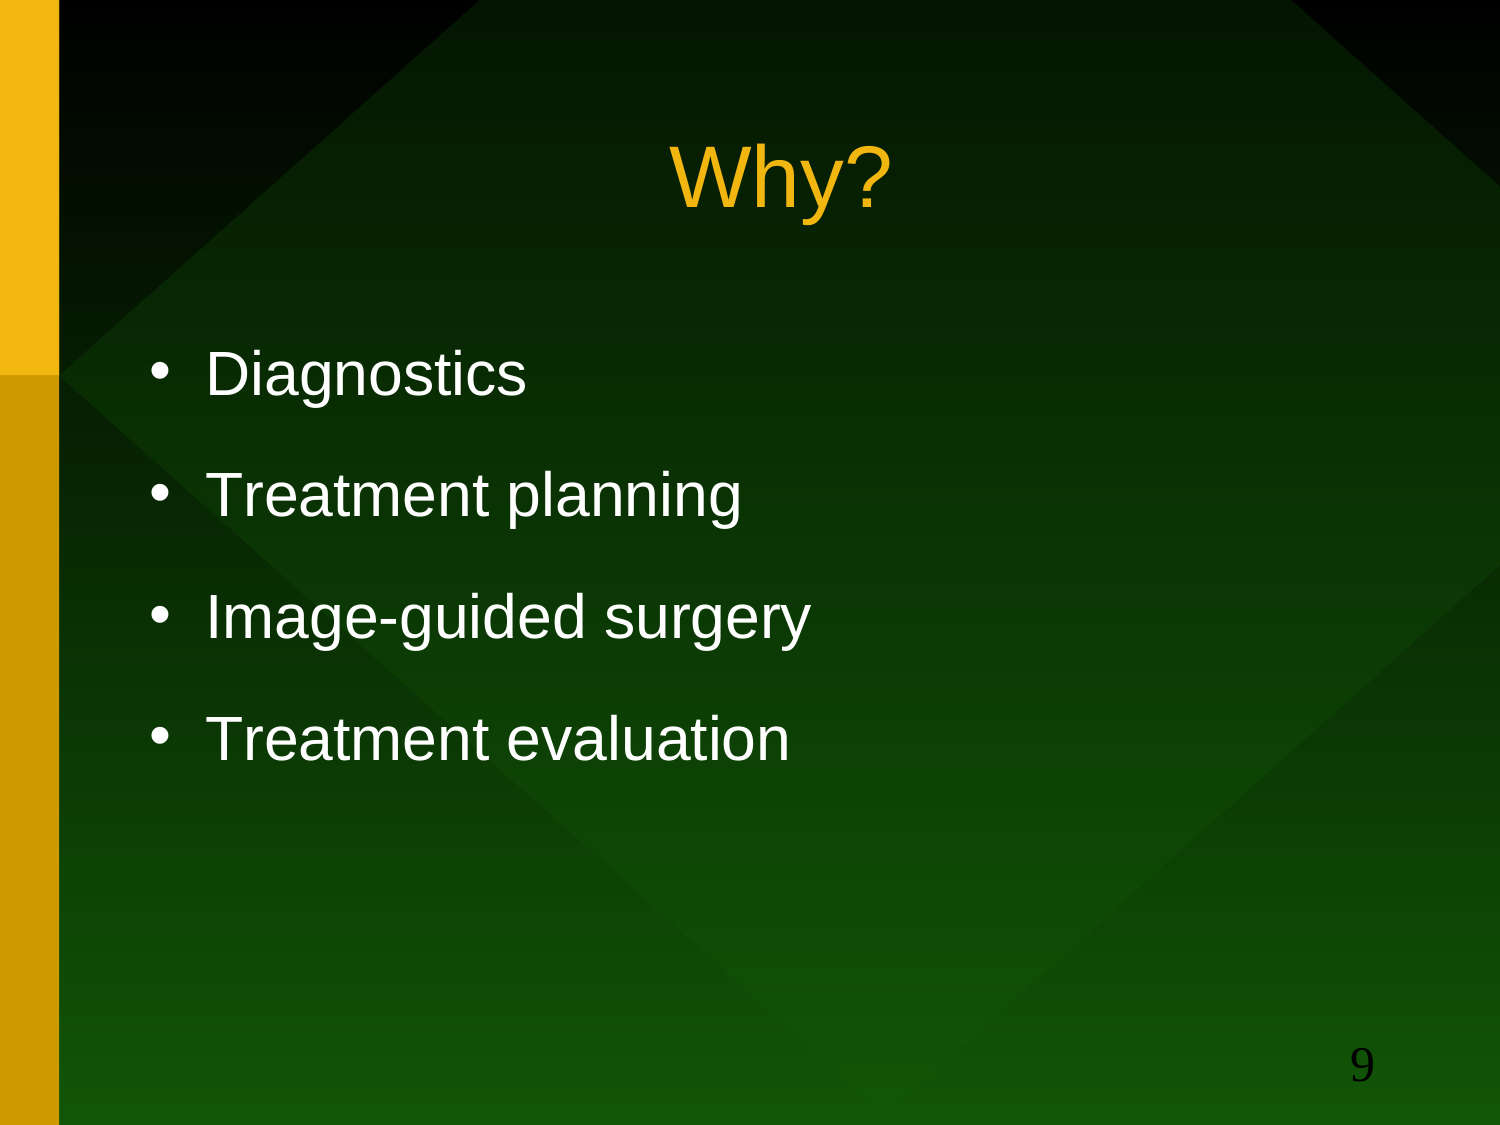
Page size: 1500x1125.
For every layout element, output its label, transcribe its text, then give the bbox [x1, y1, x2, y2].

title Why? [99, 87, 1463, 276]
list Diagnostics Treatment planning Image-guided surgery Treatment evaluation [134, 324, 1416, 976]
